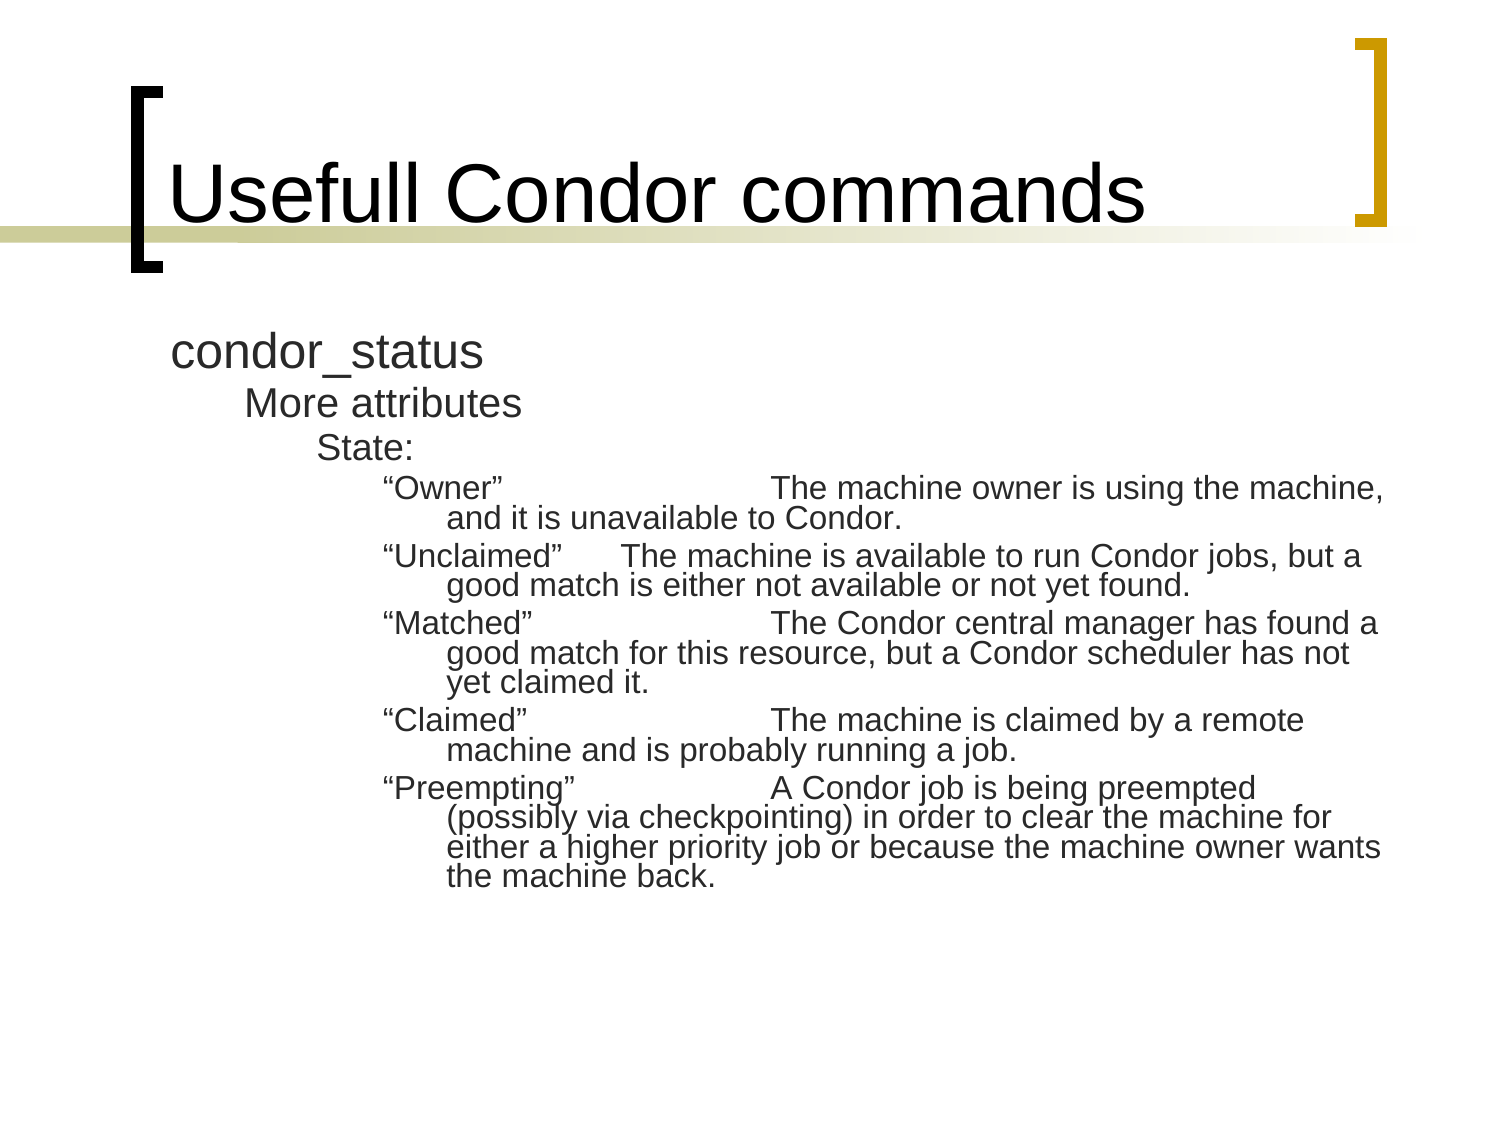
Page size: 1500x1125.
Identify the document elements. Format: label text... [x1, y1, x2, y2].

list condor_status More attributes State: “Owner” The machine owner is using the machine, and it is unavailable to Condor. “Unclaimed” The machine is available to run Condor jobs, but a good match is either not available or not yet found. “Matched” The Condor central manager has found a good match for this resource, but a Condor scheduler has not yet claimed it. “Claimed” The machine is claimed by a remote machine and is probably running a job. “Preempting” A Condor job is being preempted (possibly via checkpointing) in order to clear the machine for either a higher priority job or because the machine owner wants the machine back. [155, 324, 1413, 1001]
title Usefull Condor commands [152, 15, 1328, 248]
